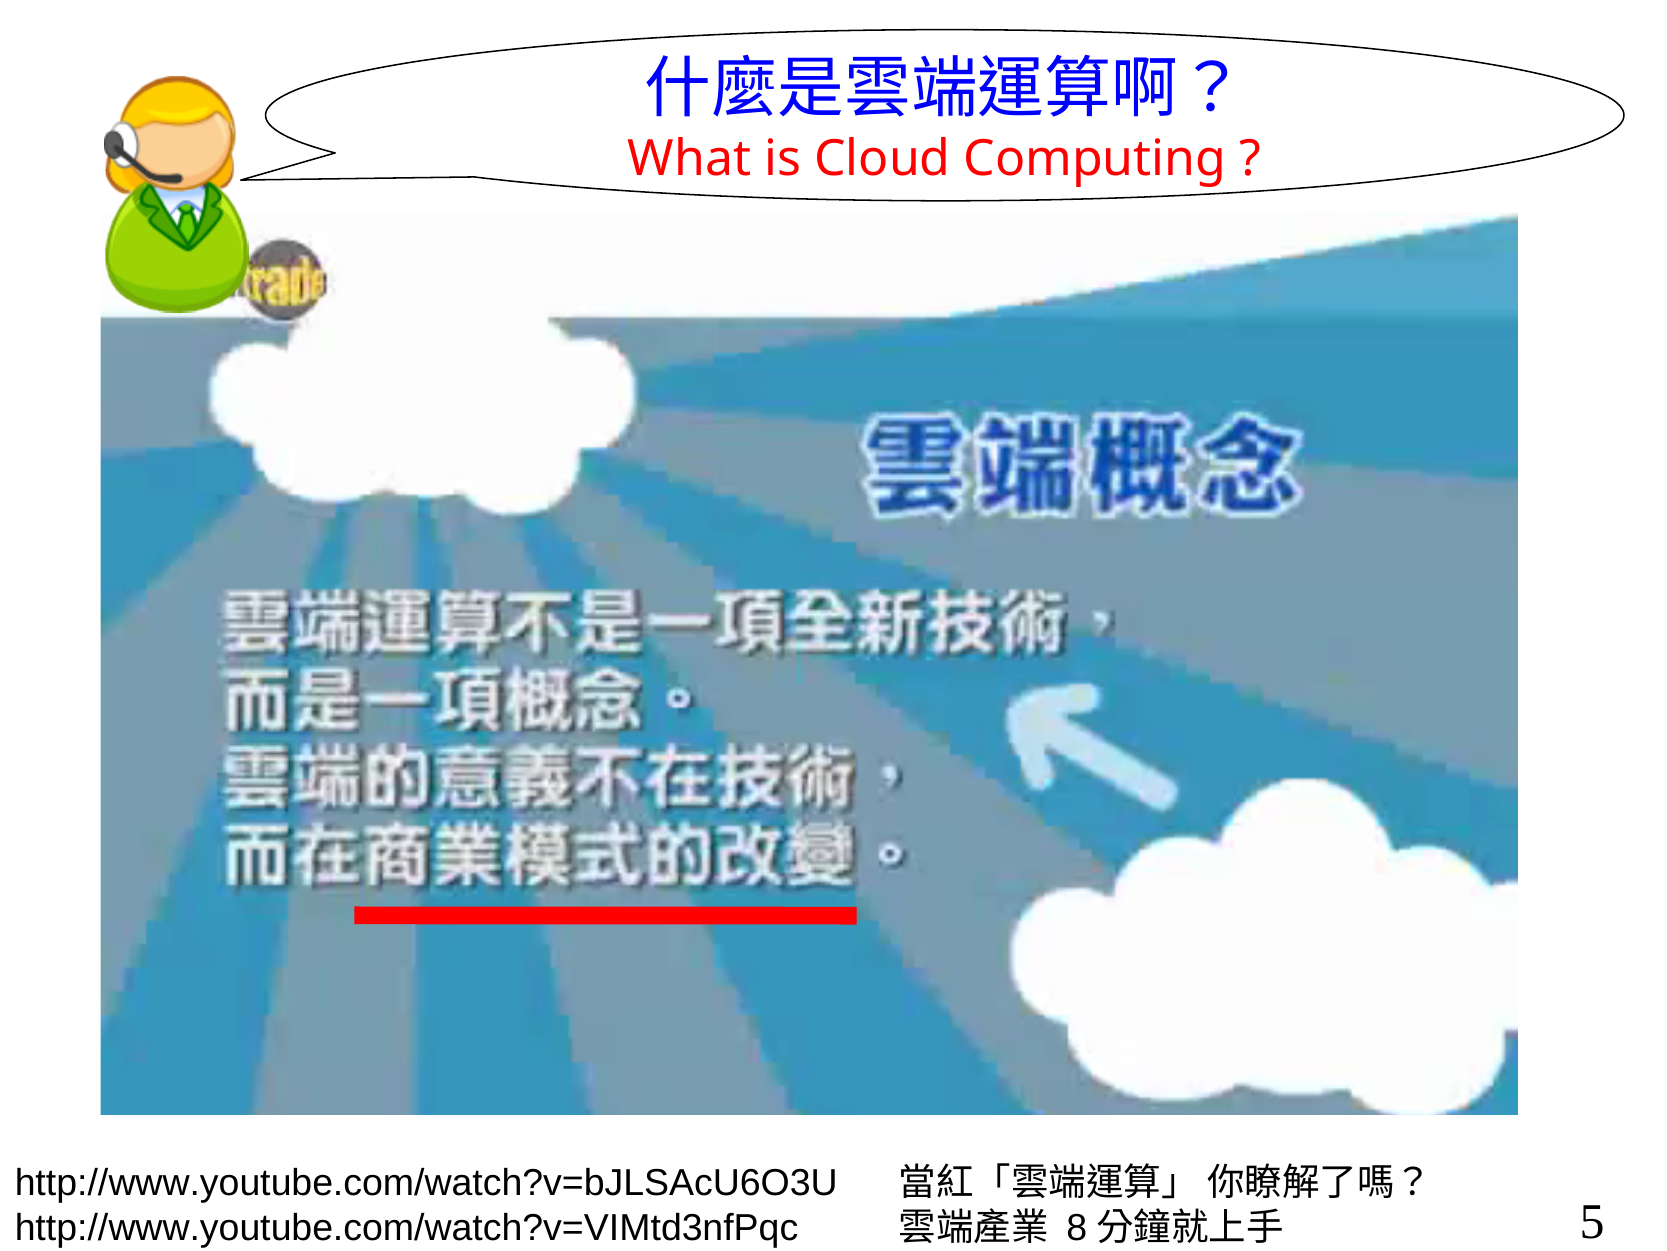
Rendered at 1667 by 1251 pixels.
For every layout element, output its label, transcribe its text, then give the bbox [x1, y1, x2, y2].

text_box 什麼是雲端運算啊？ What is Cloud Computing ? [240, 29, 1624, 201]
picture [100, 76, 1518, 1115]
text_box http://www.youtube.com/watch?v=bJLSAcU6O3U 當紅「雲端運算」 你瞭解了嗎？ http://www.youtube.com/watch?v=VIMtd3nfPqc 雲端產業 8分鐘就上手 [0, 1150, 1667, 1251]
